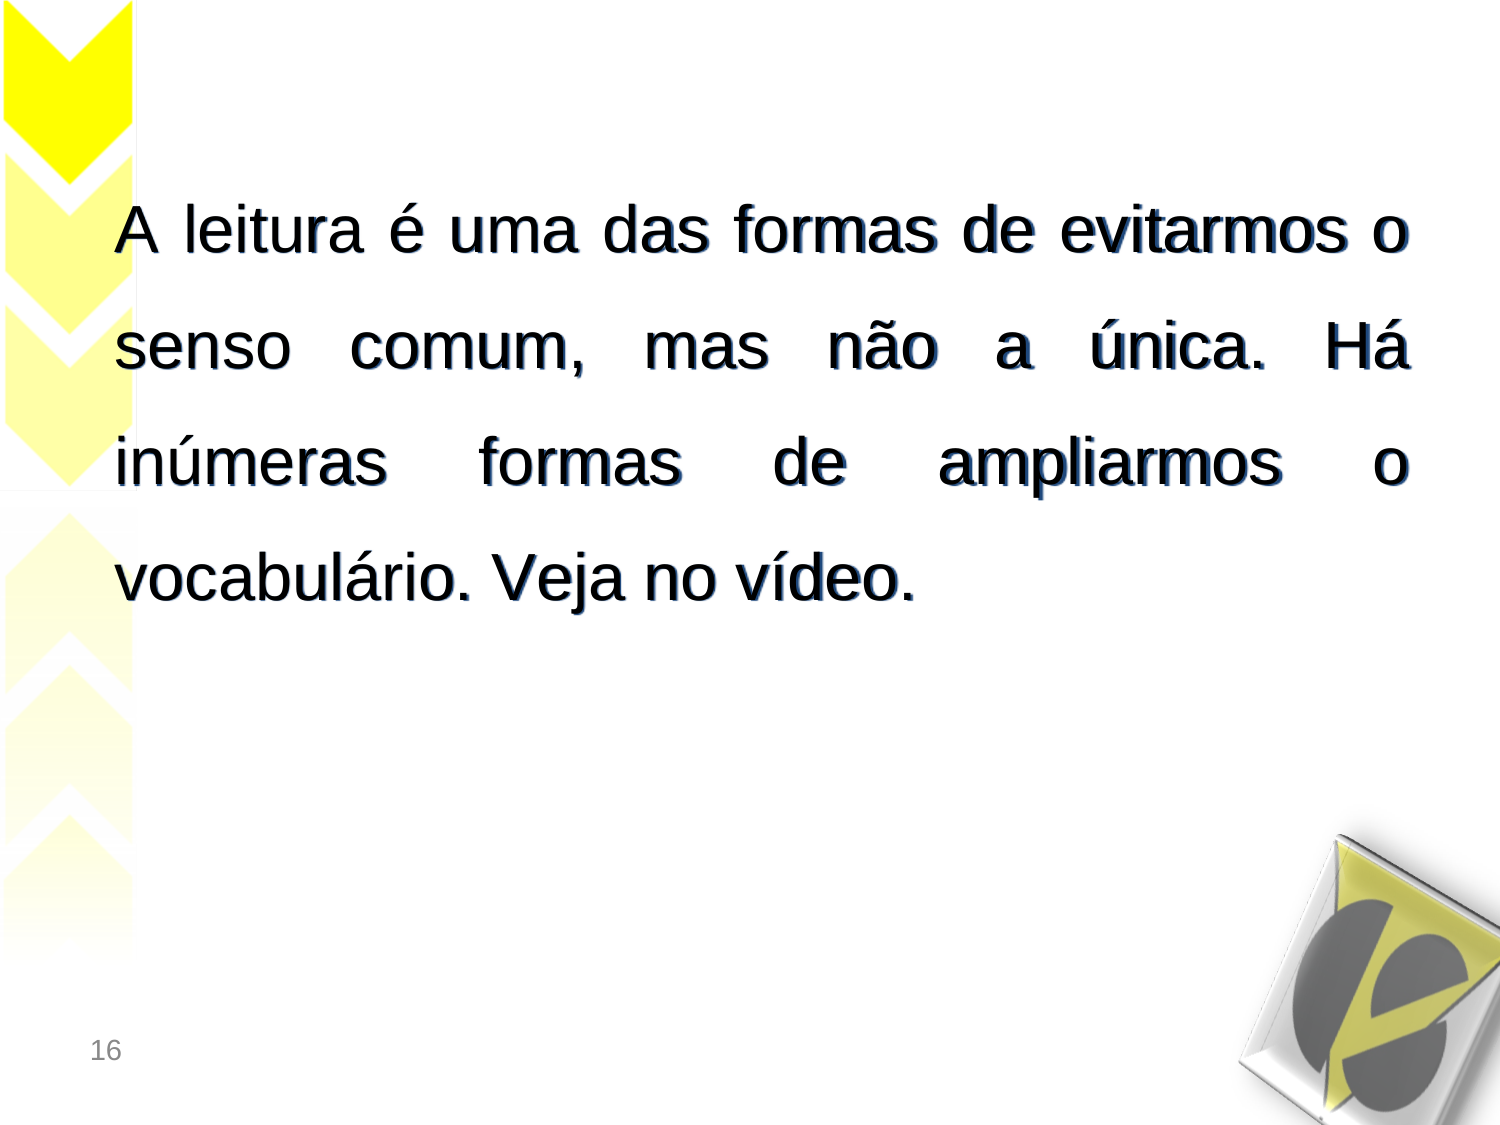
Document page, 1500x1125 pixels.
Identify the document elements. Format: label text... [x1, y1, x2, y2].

text_box A leitura é uma das formas de evitarmos o senso comum, mas não a única. Há inúmeras formas de ampliarmos o vocabulário. Veja no vídeo. [99, 62, 1425, 1022]
picture [1194, 786, 1500, 1125]
text_box <número> [74, 1023, 426, 1102]
picture [0, 0, 140, 1003]
